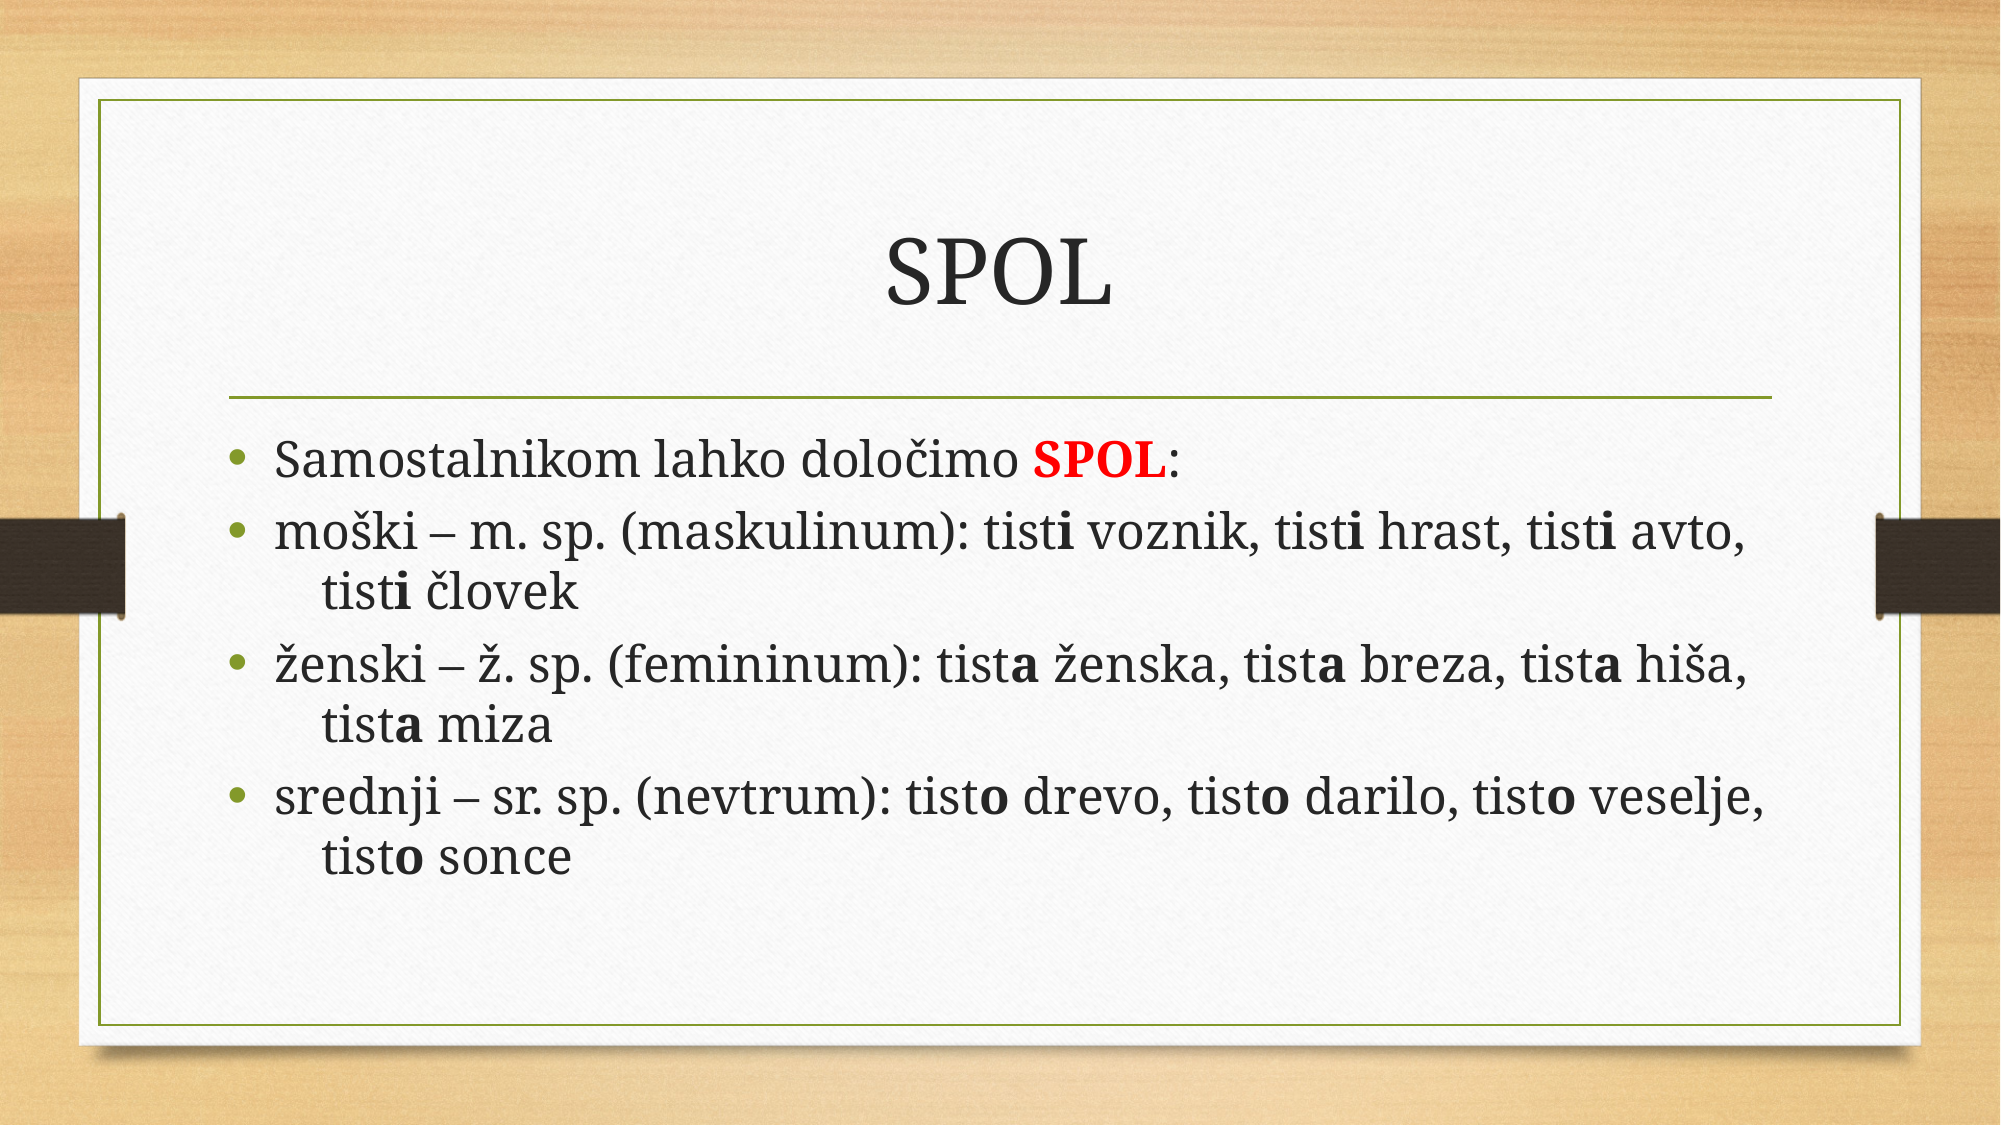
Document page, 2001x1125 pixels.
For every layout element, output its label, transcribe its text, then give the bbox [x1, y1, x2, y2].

list Samostalnikom lahko določimo SPOL: moški – m. sp. (maskulinum): tisti voznik, tisti hrast, tisti avto, tisti človek ženski – ž. sp. (femininum): tista ženska, tista breza, tista hiša, tista miza srednji – sr. sp. (nevtrum): tisto drevo, tisto darilo, tisto veselje, tisto sonce [212, 419, 1788, 964]
title SPOL [212, 161, 1788, 376]
